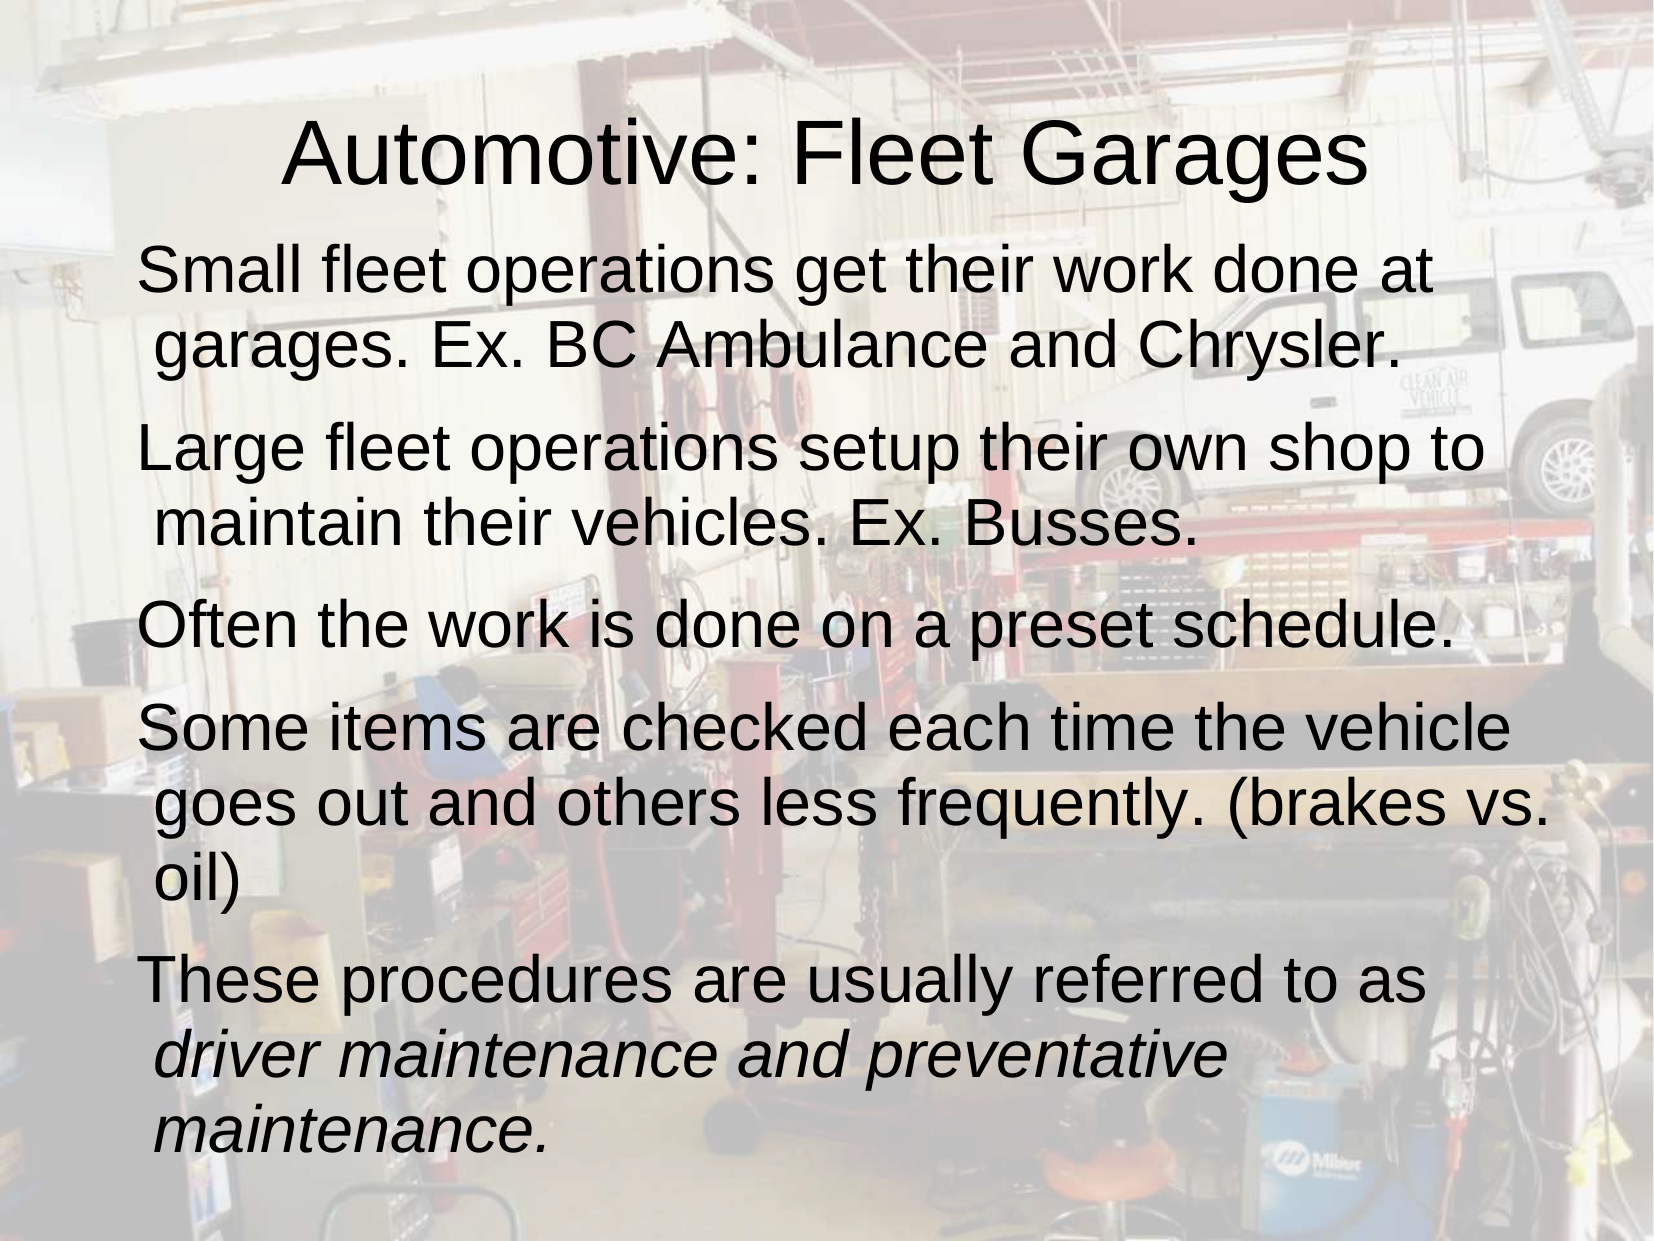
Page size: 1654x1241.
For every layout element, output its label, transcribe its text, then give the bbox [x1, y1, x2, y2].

title Automotive: Fleet Garages [82, 49, 1571, 232]
picture [0, 0, 1654, 1241]
subtitle Small fleet operations get their work done at garages. Ex. BC Ambulance and Chrysler. Large fleet operations setup their own shop to maintain their vehicles. Ex. Busses. Often the work is done on a preset schedule. Some items are checked each time the vehicle goes out and others less frequently. (brakes vs. oil) These procedures are usually referred to as driver maintenance and preventative maintenance. [82, 232, 1571, 1167]
